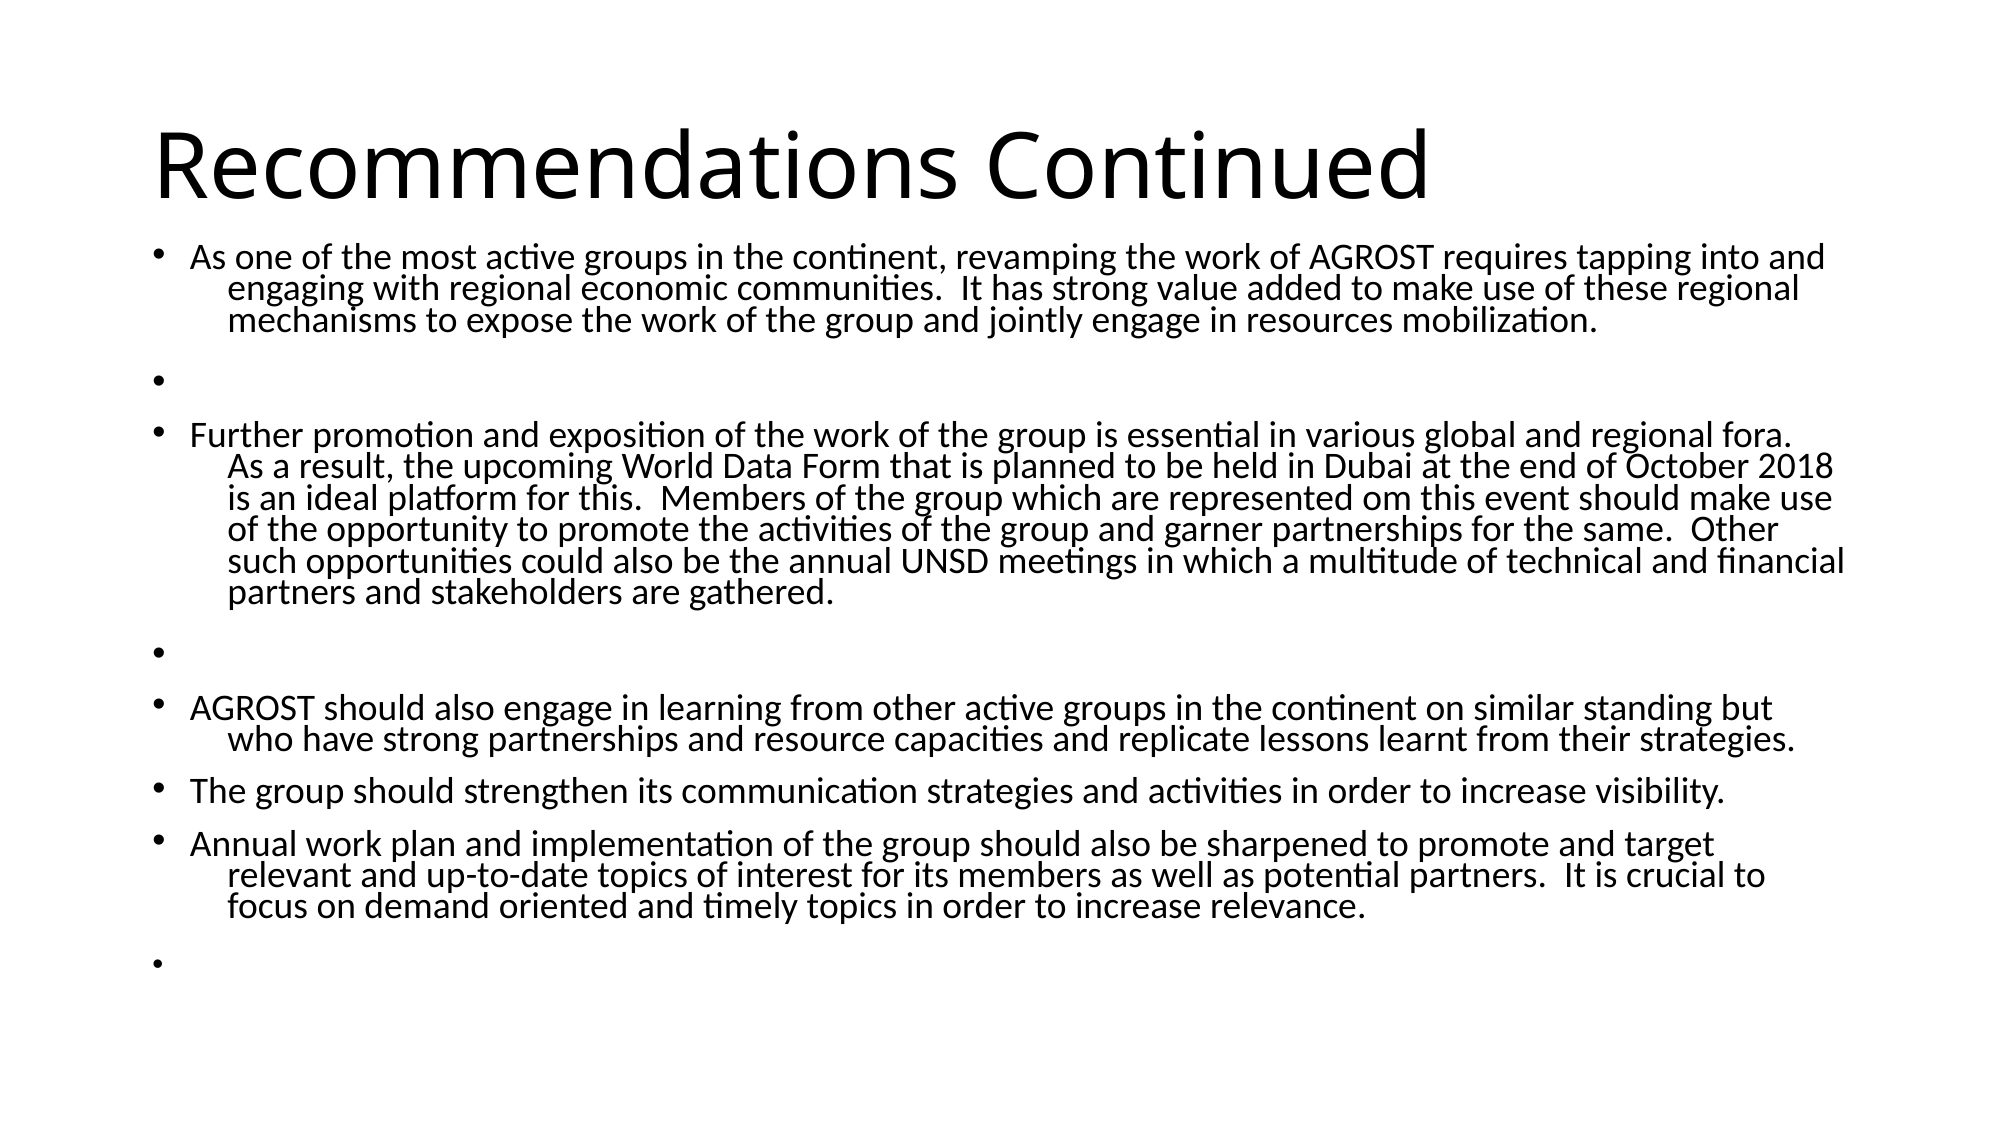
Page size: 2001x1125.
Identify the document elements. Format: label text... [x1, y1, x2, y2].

list As one of the most active groups in the continent, revamping the work of AGROST requires tapping into and engaging with regional economic communities. It has strong value added to make use of these regional mechanisms to expose the work of the group and jointly engage in resources mobilization. Further promotion and exposition of the work of the group is essential in various global and regional fora. As a result, the upcoming World Data Form that is planned to be held in Dubai at the end of October 2018 is an ideal platform for this. Members of the group which are represented om this event should make use of the opportunity to promote the activities of the group and garner partnerships for the same. Other such opportunities could also be the annual UNSD meetings in which a multitude of technical and financial partners and stakeholders are gathered. AGROST should also engage in learning from other active groups in the continent on similar standing but who have strong partnerships and resource capacities and replicate lessons learnt from their strategies. The group should strengthen its communication strategies and activities in order to increase visibility. Annual work plan and implementation of the group should also be sharpened to promote and target relevant and up-to-date topics of interest for its members as well as potential partners. It is crucial to focus on demand oriented and timely topics in order to increase relevance. [137, 236, 1863, 1007]
title Recommendations Continued [137, 59, 1863, 236]
